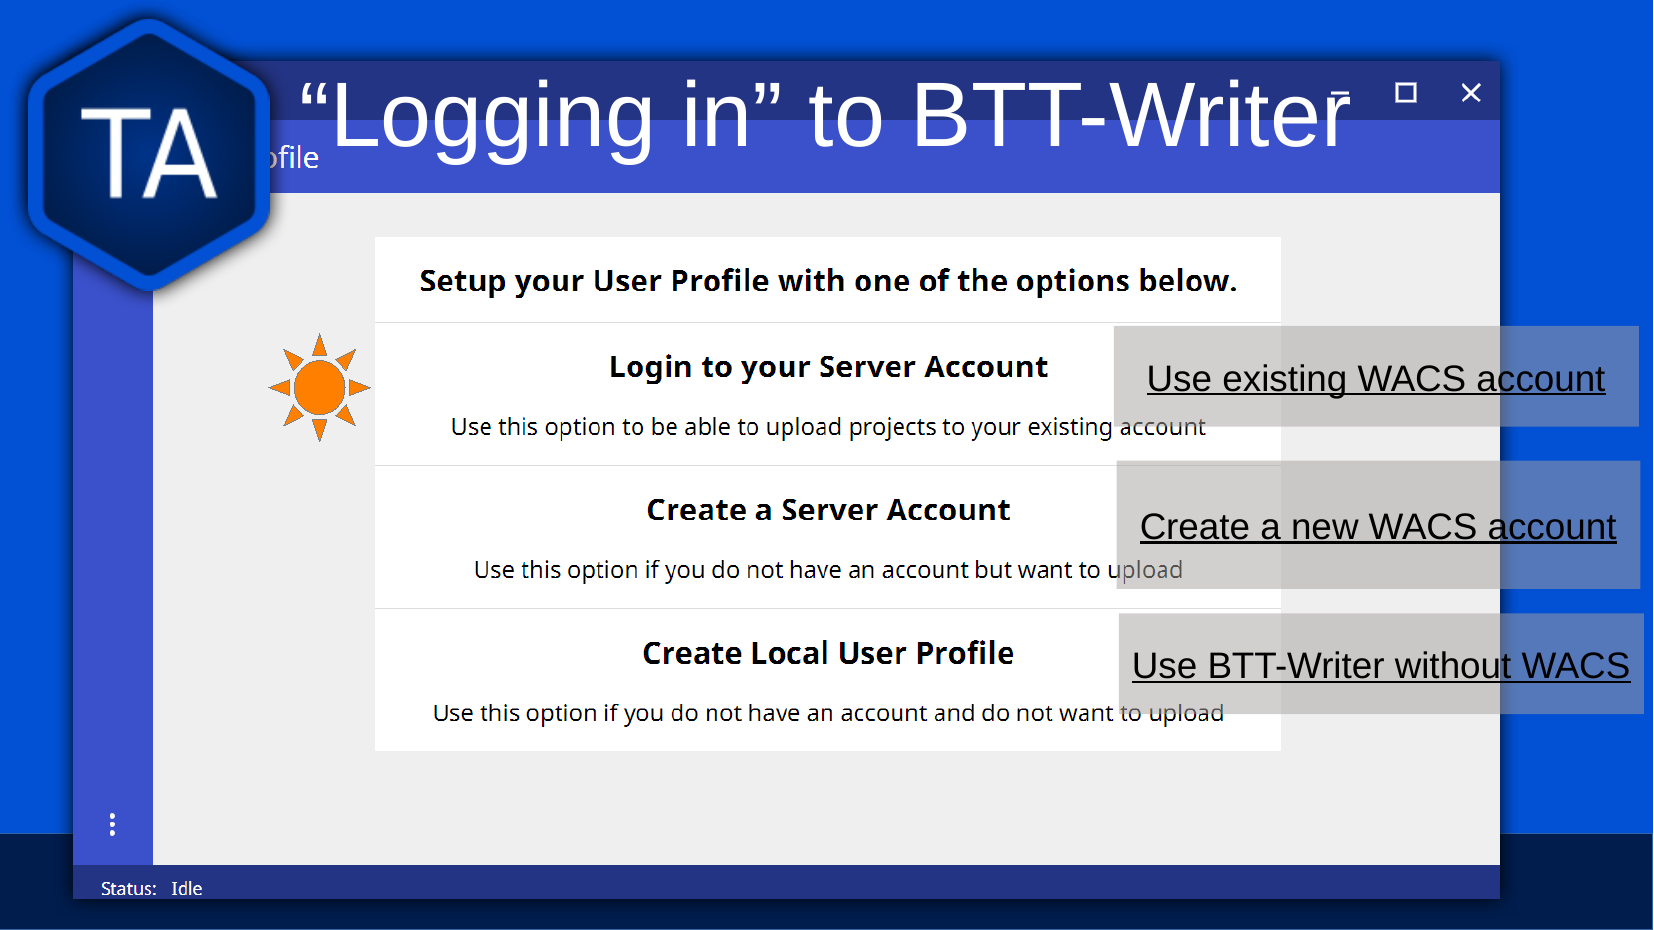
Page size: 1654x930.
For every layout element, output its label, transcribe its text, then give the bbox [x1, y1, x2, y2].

text_box [349, 379, 371, 396]
text_box [268, 379, 290, 396]
text_box [312, 333, 327, 356]
text_box [294, 360, 346, 415]
text_box [283, 349, 304, 371]
text_box Create a new WACS account [1116, 460, 1641, 589]
text_box [283, 404, 304, 426]
text_box [335, 404, 356, 426]
text_box Use BTT-Writer without WACS [1118, 613, 1644, 715]
text_box Use existing WACS account [1113, 325, 1639, 427]
title “Logging in” to BTT-Writer [82, 37, 1571, 193]
text_box [312, 419, 327, 442]
text_box [335, 349, 356, 371]
picture [28, 19, 1500, 899]
